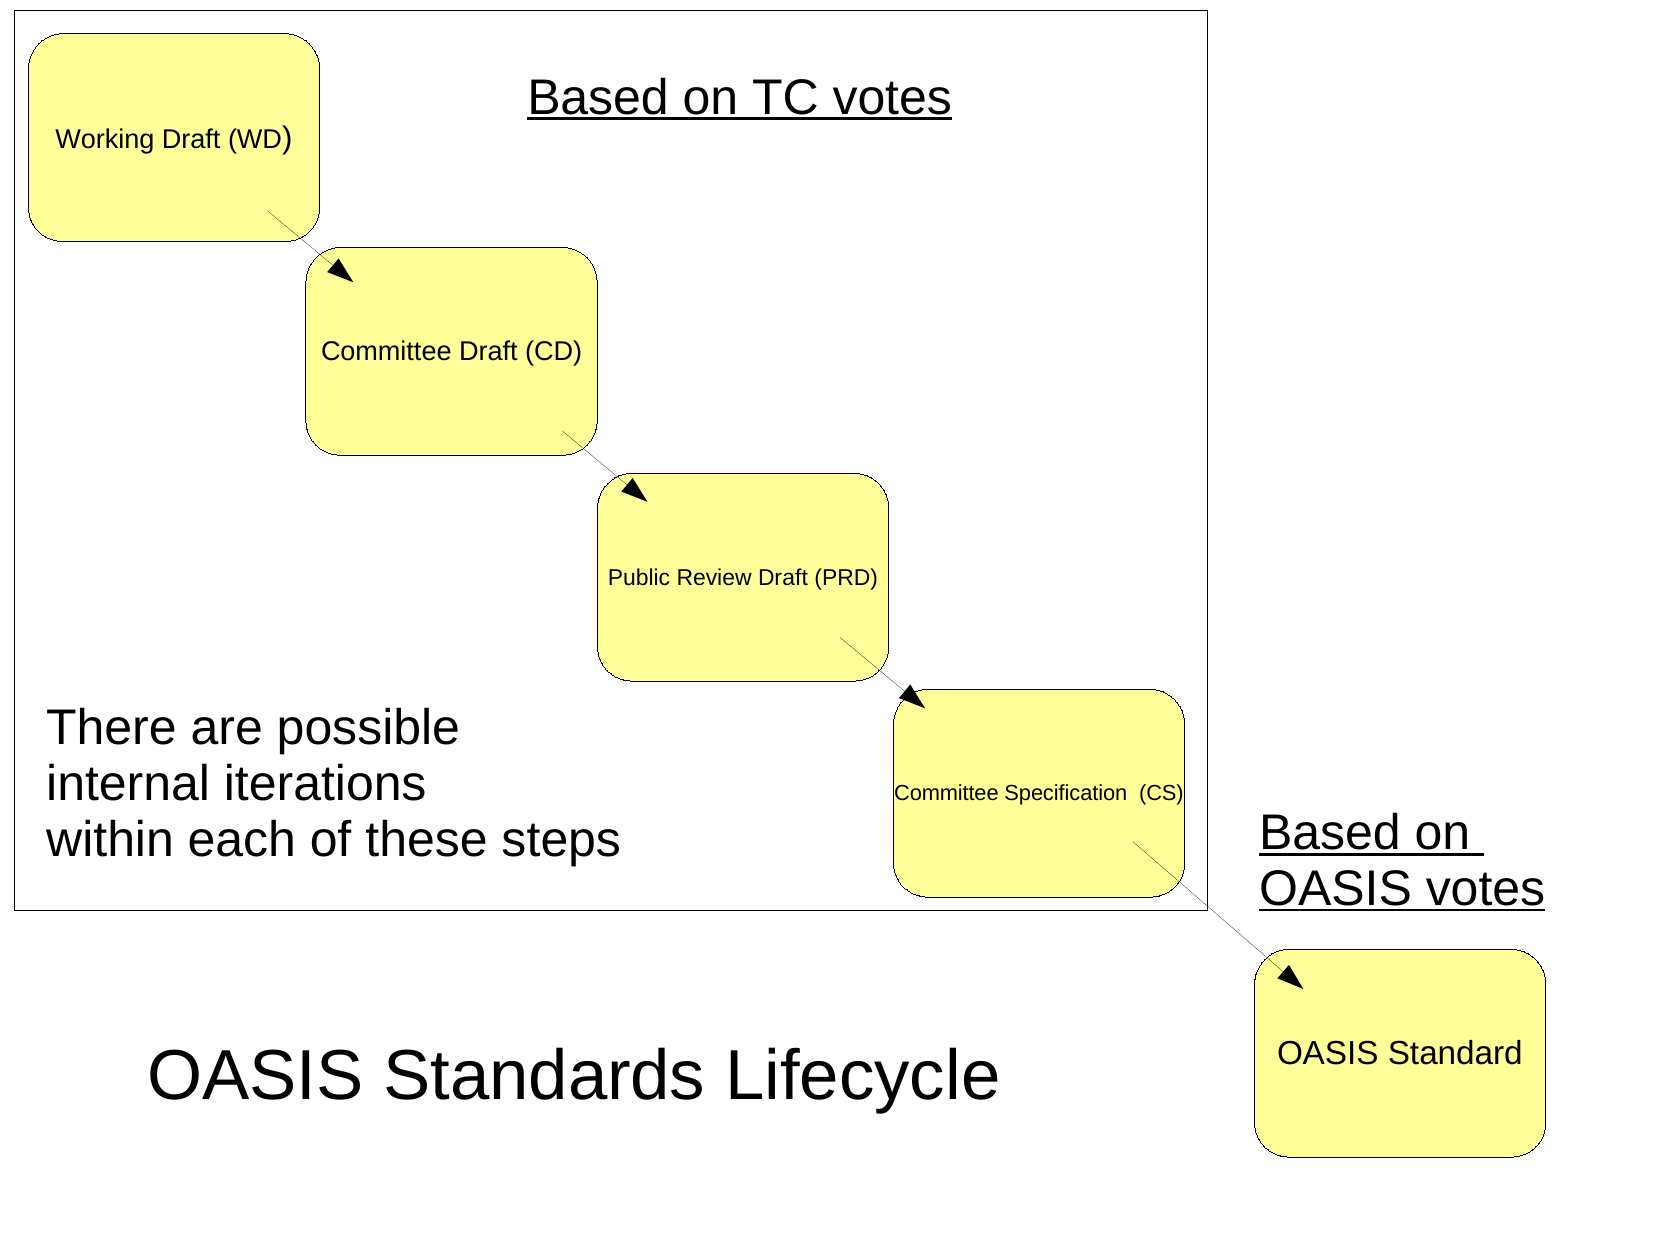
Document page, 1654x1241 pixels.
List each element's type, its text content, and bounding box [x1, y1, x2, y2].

text_box Committee Draft (CD) [305, 247, 598, 456]
text_box OASIS Standards Lifecycle [147, 1035, 1002, 1115]
text_box Based on TC votes [527, 69, 953, 126]
text_box Committee Specification (CS) [893, 689, 1185, 898]
text_box Working Draft (WD) [28, 33, 320, 242]
text_box Public Review Draft (PRD) [597, 473, 889, 682]
text_box There are possible internal iterations within each of these steps [46, 699, 622, 869]
text_box Based on OASIS votes [1259, 804, 1546, 918]
text_box OASIS Standard [1254, 949, 1546, 1158]
